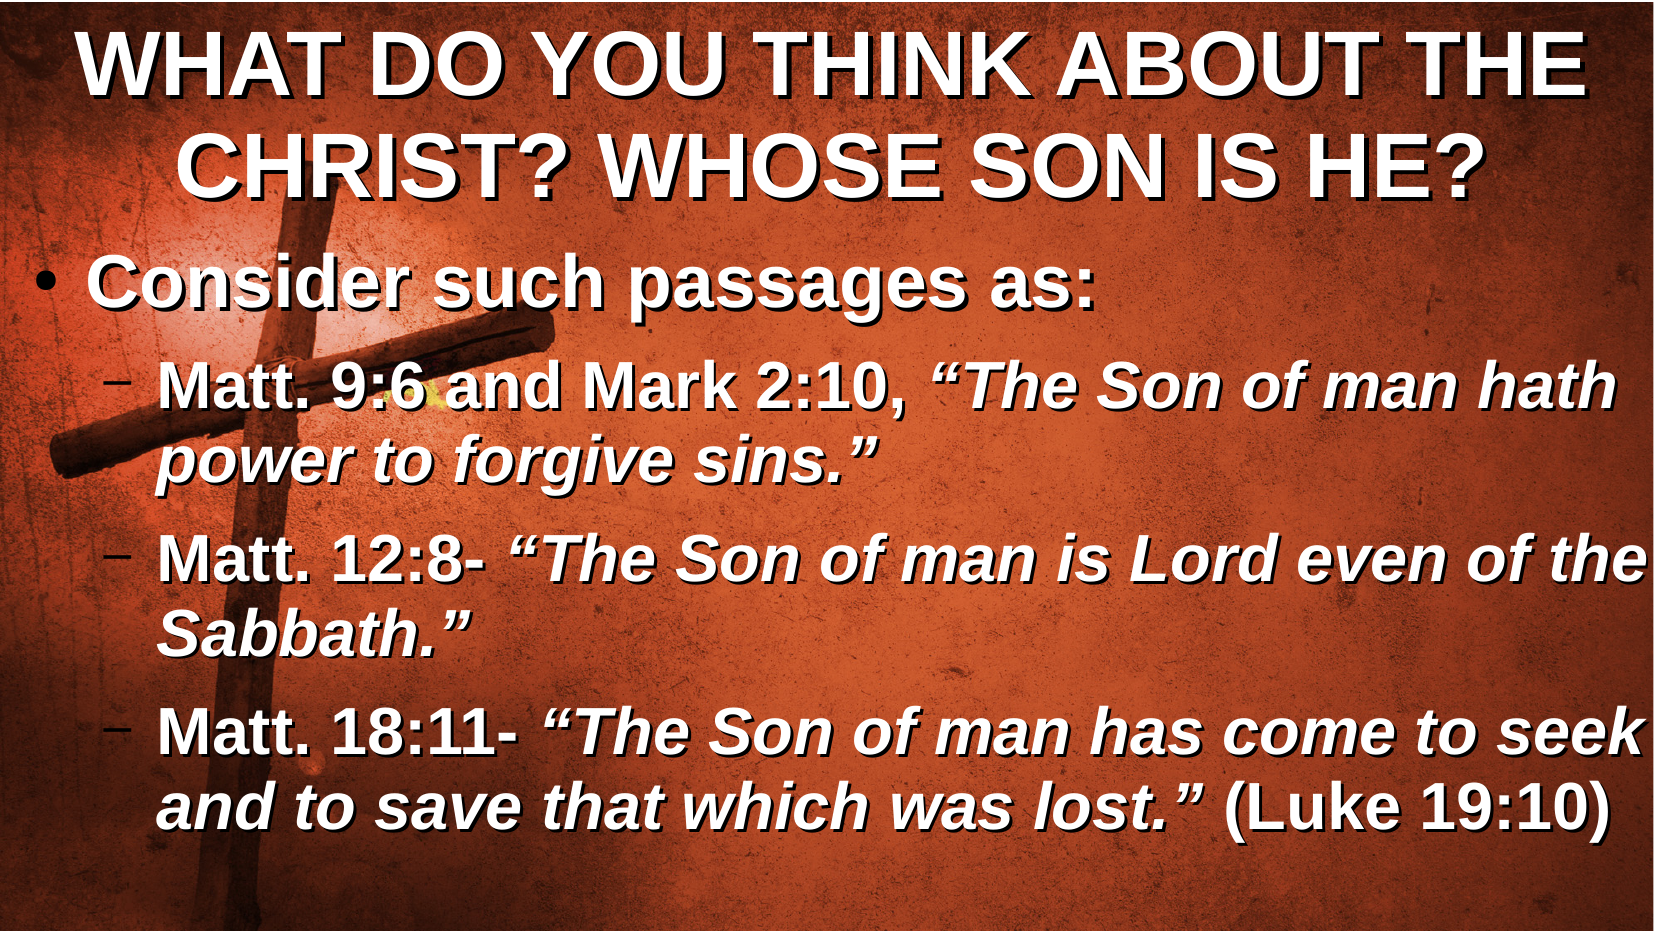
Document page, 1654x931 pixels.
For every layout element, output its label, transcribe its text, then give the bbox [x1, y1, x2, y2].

picture [0, 2, 1654, 931]
list Consider such passages as: Matt. 9:6 and Mark 2:10, “The Son of man hath power to forgive sins.” Matt. 12:8- “The Son of man is Lord even of the Sabbath.” Matt. 18:11- “The Son of man has come to seek and to save that which was lost.” (Luke 19:10) [15, 240, 1651, 931]
title WHAT DO YOU THINK ABOUT THE CHRIST? WHOSE SON IS HE? [15, 12, 1651, 218]
